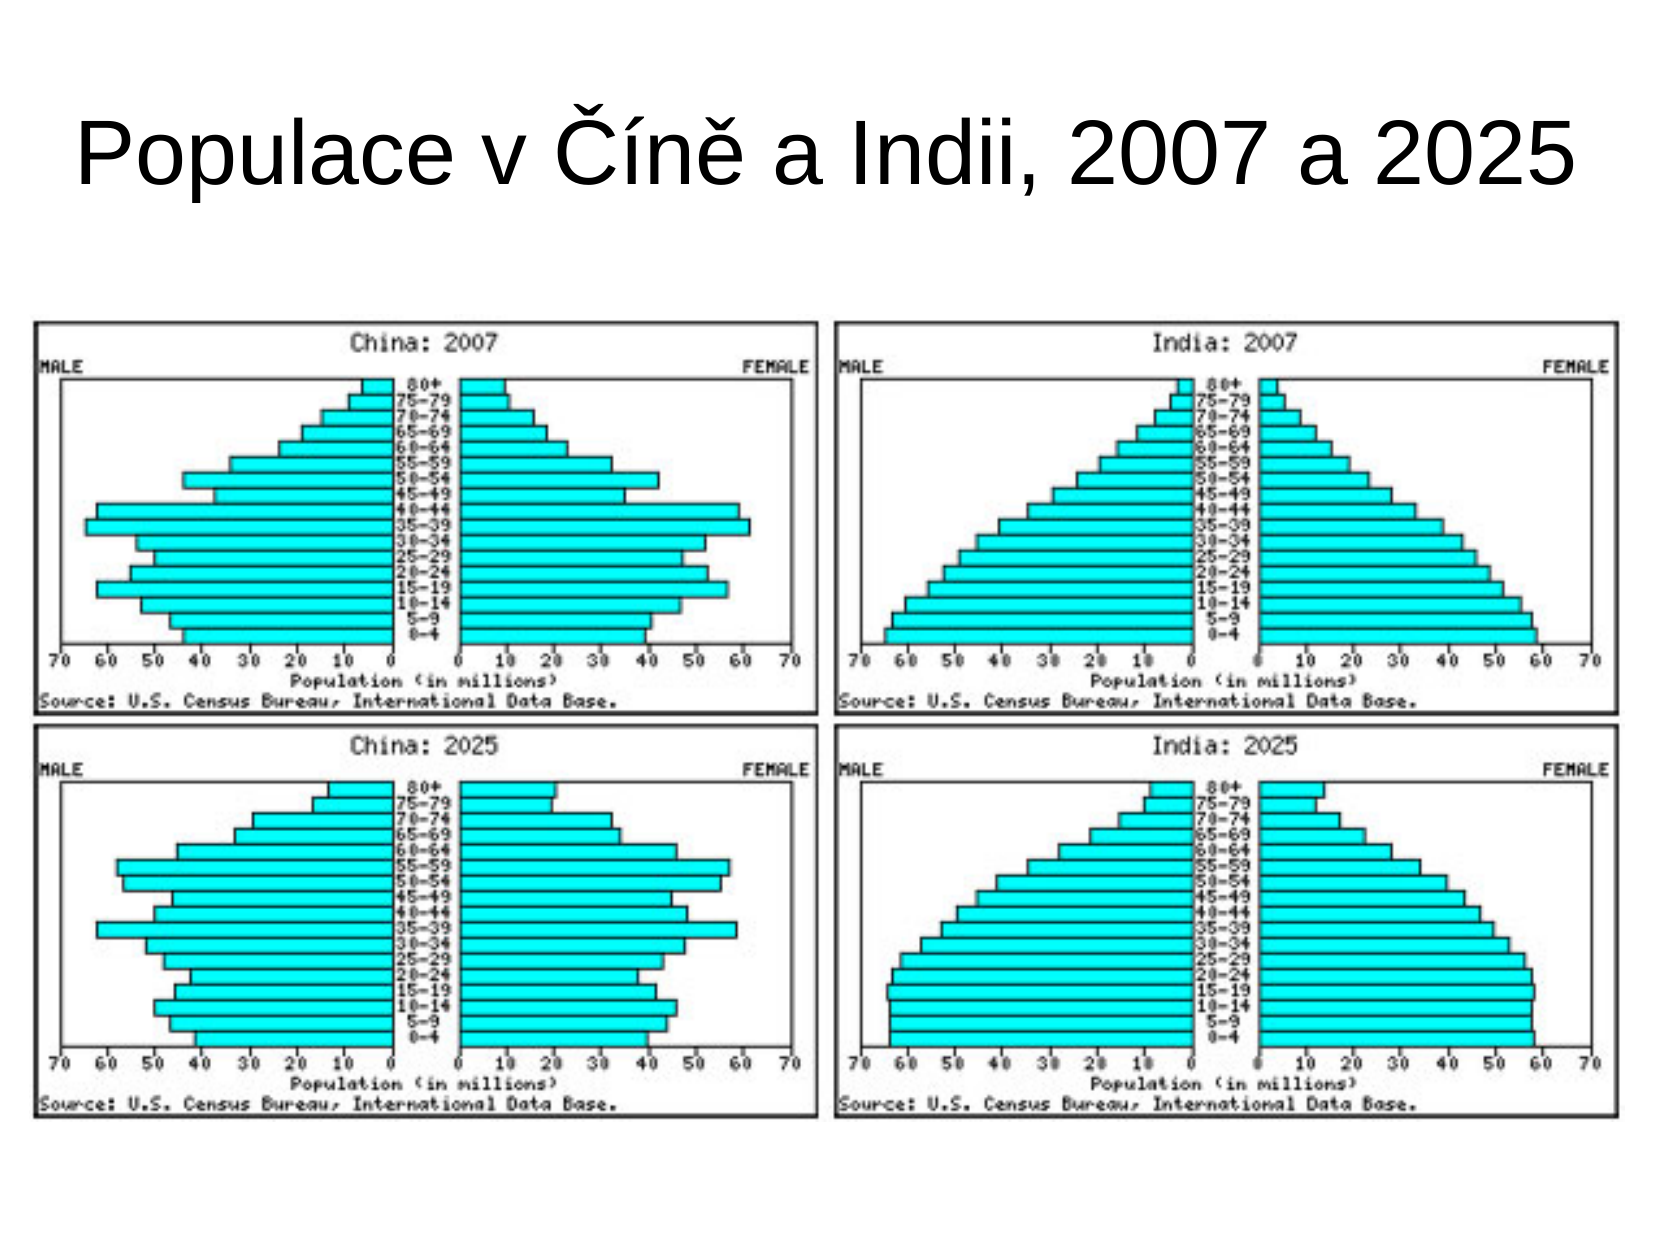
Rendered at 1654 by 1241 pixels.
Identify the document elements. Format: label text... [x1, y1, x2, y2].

title Populace v Číně a Indii, 2007 a 2025 [29, 56, 1625, 250]
picture [29, 314, 1625, 1123]
